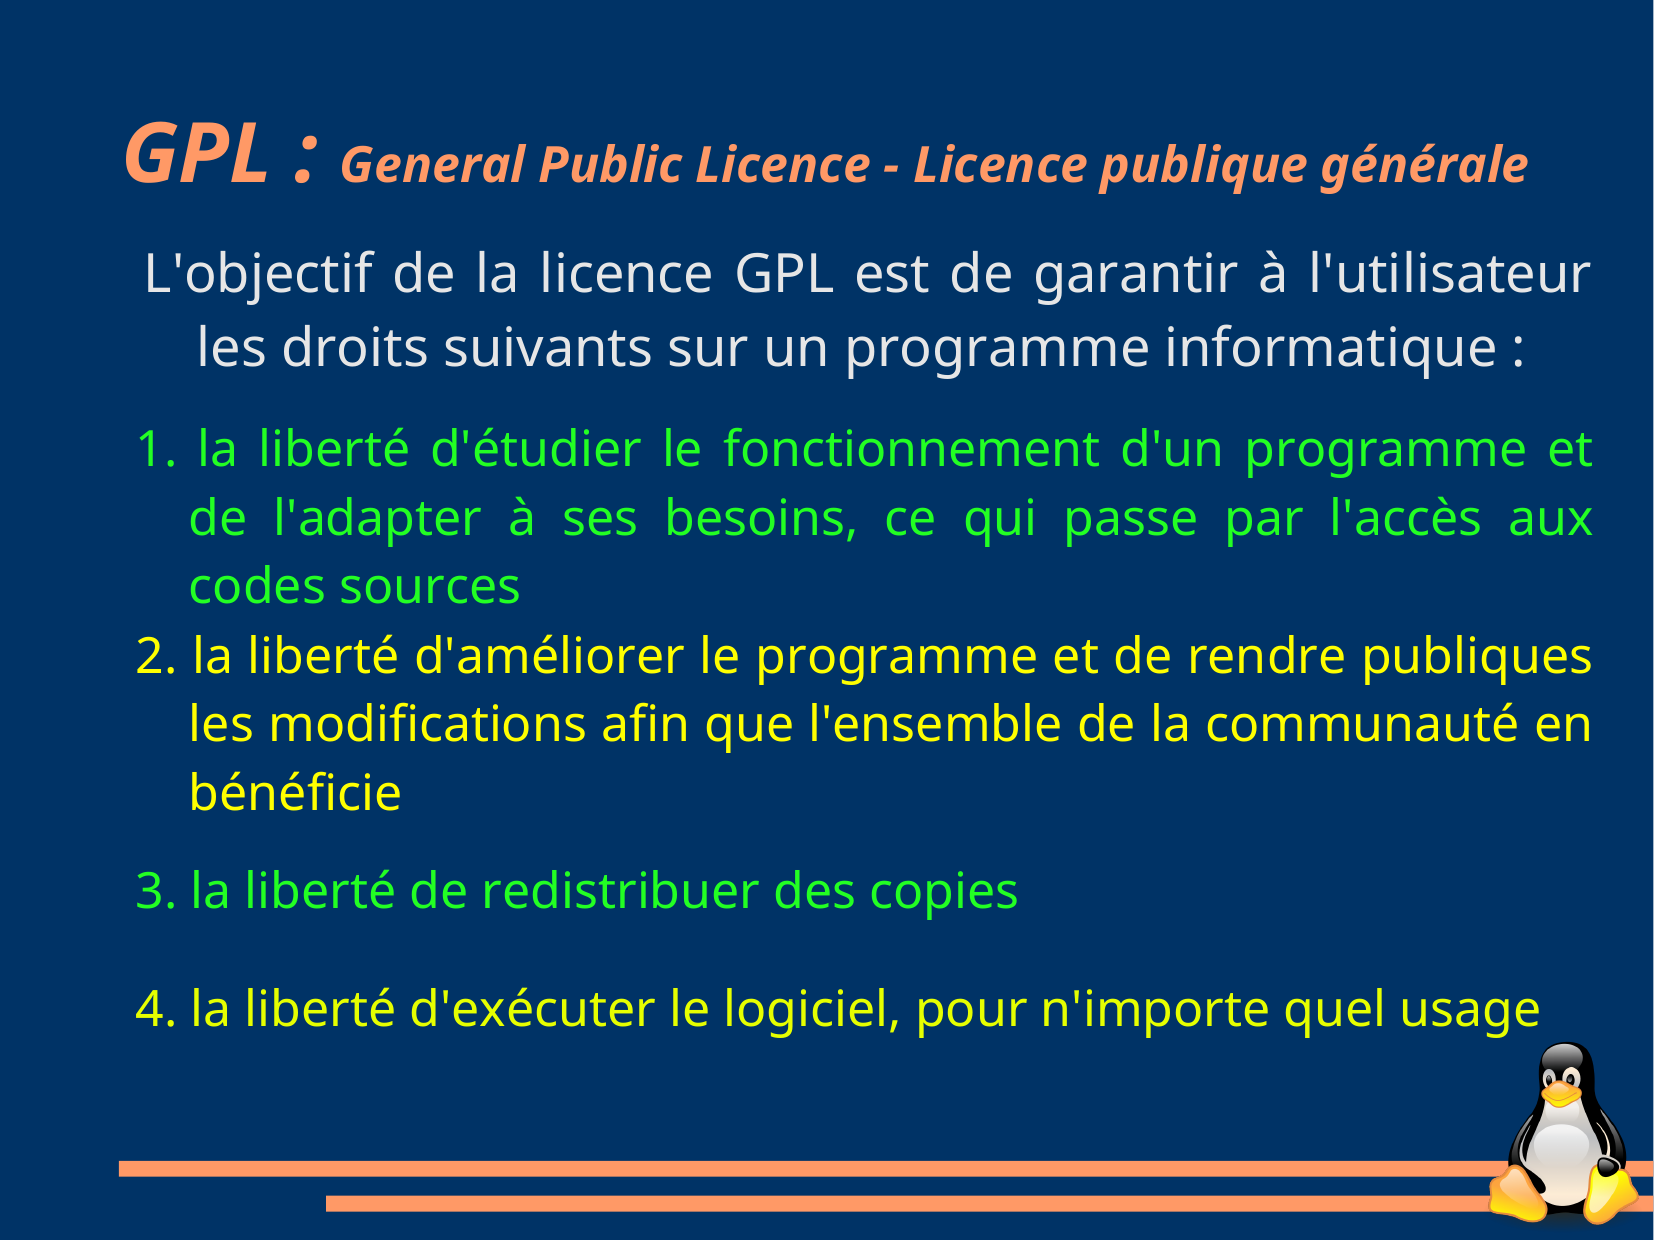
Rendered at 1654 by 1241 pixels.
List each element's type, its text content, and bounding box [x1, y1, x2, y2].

text_box 2. la liberté d'améliorer le programme et de rendre publiques les modifications afin que l'ensemble de la communauté en bénéficie [118, 620, 1595, 752]
list 3. la liberté de redistribuer des copies [118, 855, 1565, 945]
picture [1476, 1033, 1649, 1241]
title GPL : General Public Licence - Licence publique générale [121, 46, 1534, 254]
list L'objectif de la licence GPL est de garantir à l'utilisateur les droits suivants sur un programme informatique : [125, 234, 1595, 384]
list 4. la liberté d'exécuter le logiciel, pour n'importe quel usage [118, 973, 1565, 1063]
list 1. la liberté d'étudier le fonctionnement d'un programme et de l'adapter à ses besoins, ce qui passe par l'accès aux codes sources [118, 413, 1595, 534]
